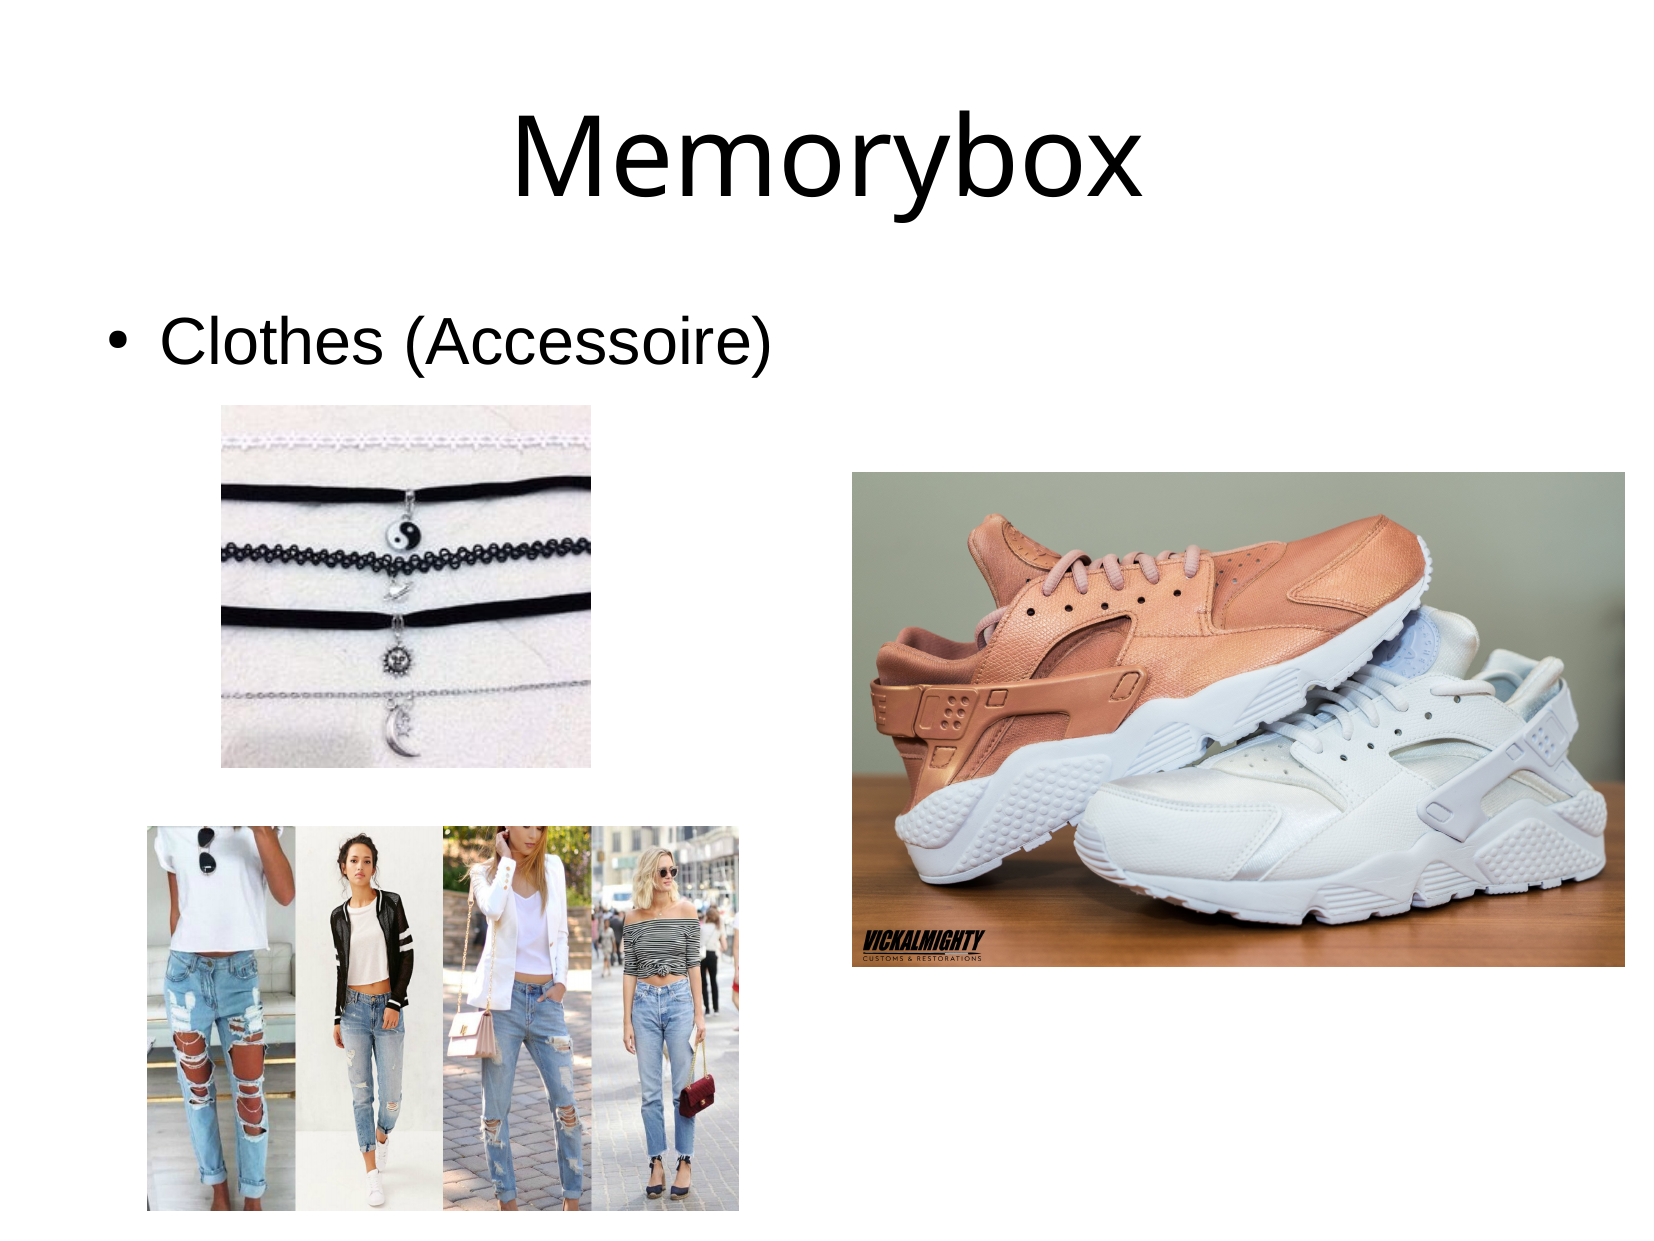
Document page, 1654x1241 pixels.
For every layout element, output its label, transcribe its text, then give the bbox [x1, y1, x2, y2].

list Clothes (Accessoire) [88, 303, 1577, 1123]
picture [147, 826, 739, 1211]
picture [852, 472, 1625, 967]
picture [221, 405, 591, 768]
title Memorybox [82, 49, 1571, 257]
